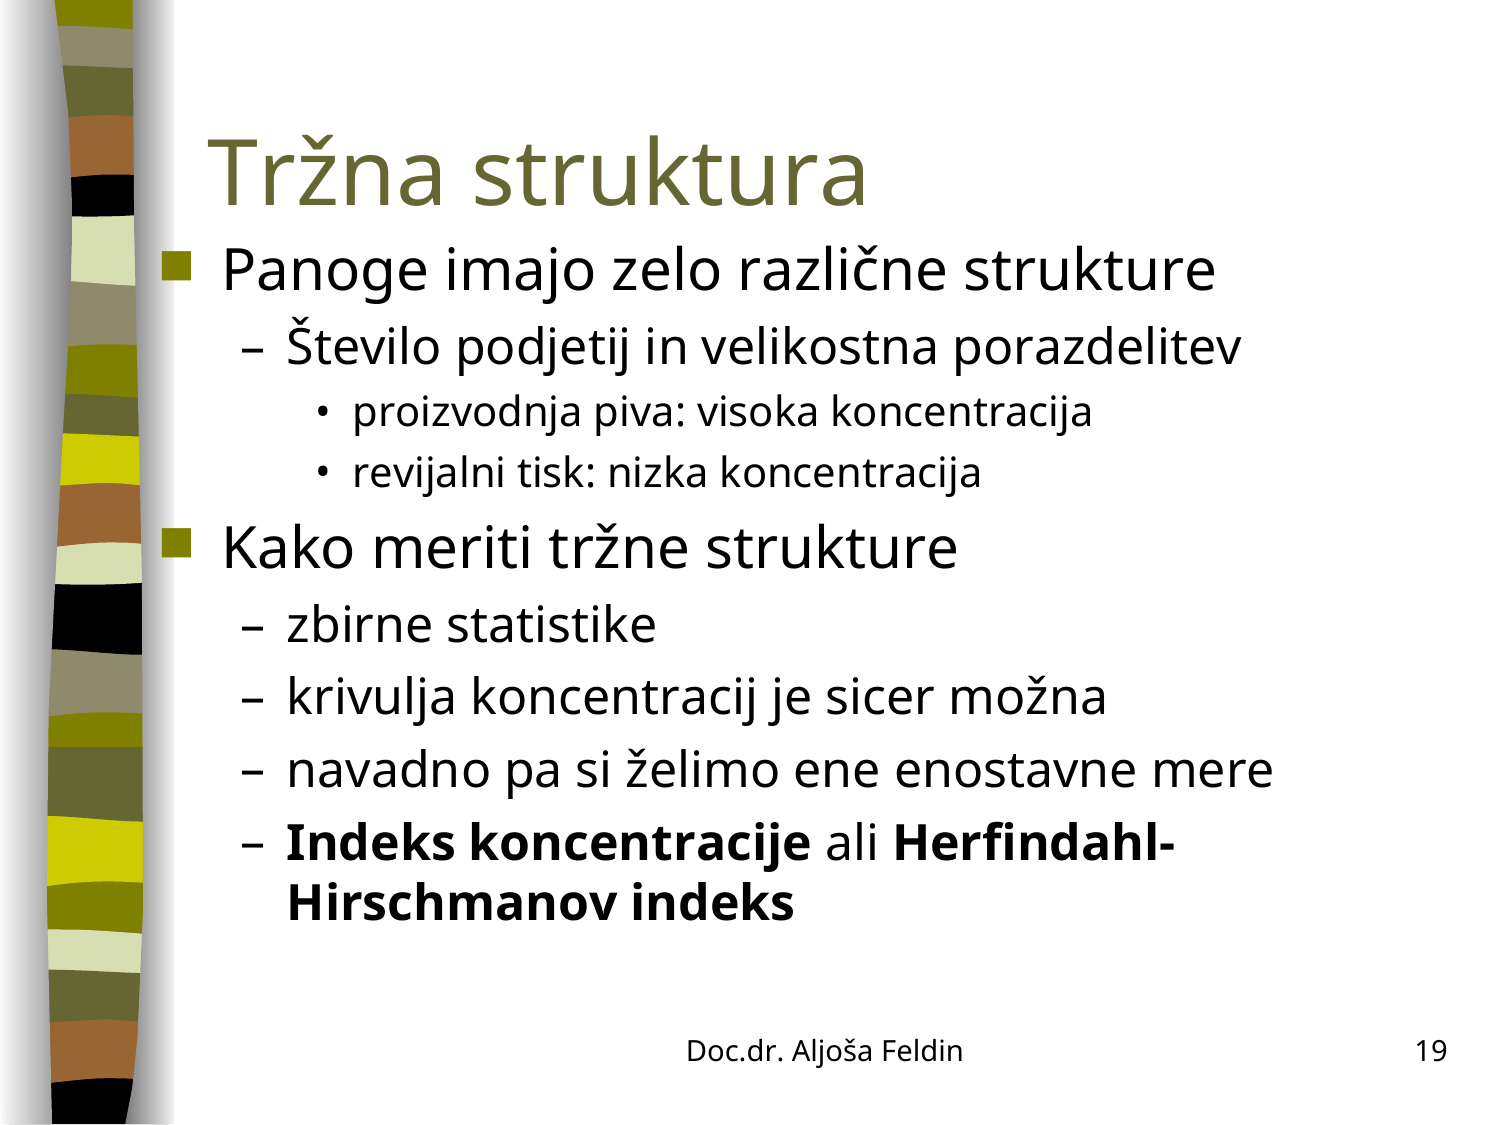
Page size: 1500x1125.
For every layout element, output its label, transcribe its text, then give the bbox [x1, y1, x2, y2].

text_box <number> [1149, 1025, 1463, 1101]
list Panoge imajo zelo različne strukture Število podjetij in velikostna porazdelitev proizvodnja piva: visoka koncentracija revijalni tisk: nizka koncentracija Kako meriti tržne strukture zbirne statistike krivulja koncentracij je sicer možna navadno pa si želimo ene enostavne mere Indeks koncentracije ali Herfindahl-Hirschmanov indeks [150, 224, 1426, 976]
title Tržna struktura [192, 74, 1468, 263]
text_box Doc.dr. Aljoša Feldin [587, 1025, 1063, 1101]
